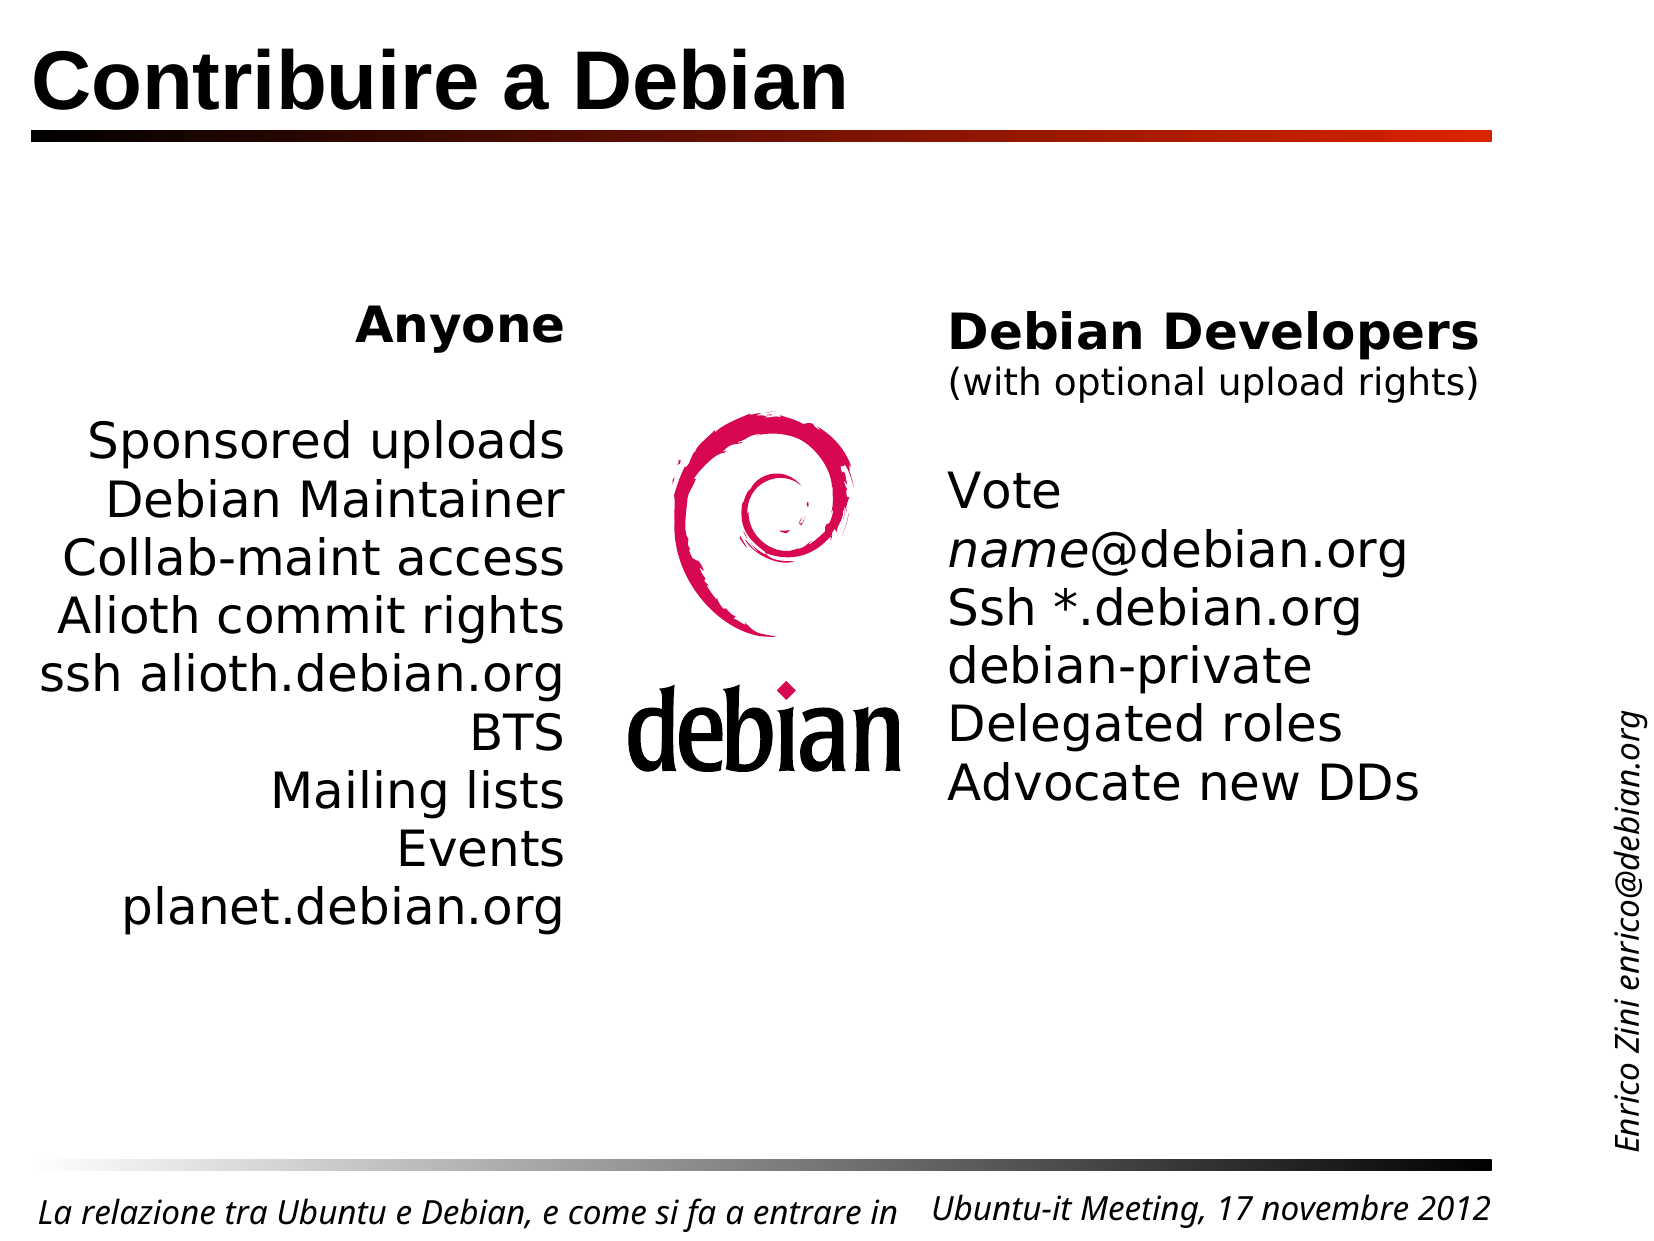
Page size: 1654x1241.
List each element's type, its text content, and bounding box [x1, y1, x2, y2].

text_box Anyone Sponsored uploads Debian Maintainer Collab-maint access Alioth commit rights ssh alioth.debian.org BTS Mailing lists Events planet.debian.org [22, 295, 566, 937]
text_box Debian Developers (with optional upload rights) Vote name@debian.org Ssh *.debian.org debian-private Delegated roles Advocate new DDs [947, 302, 1492, 813]
picture [627, 410, 902, 774]
text_box Contribuire a Debian [31, 34, 1438, 168]
